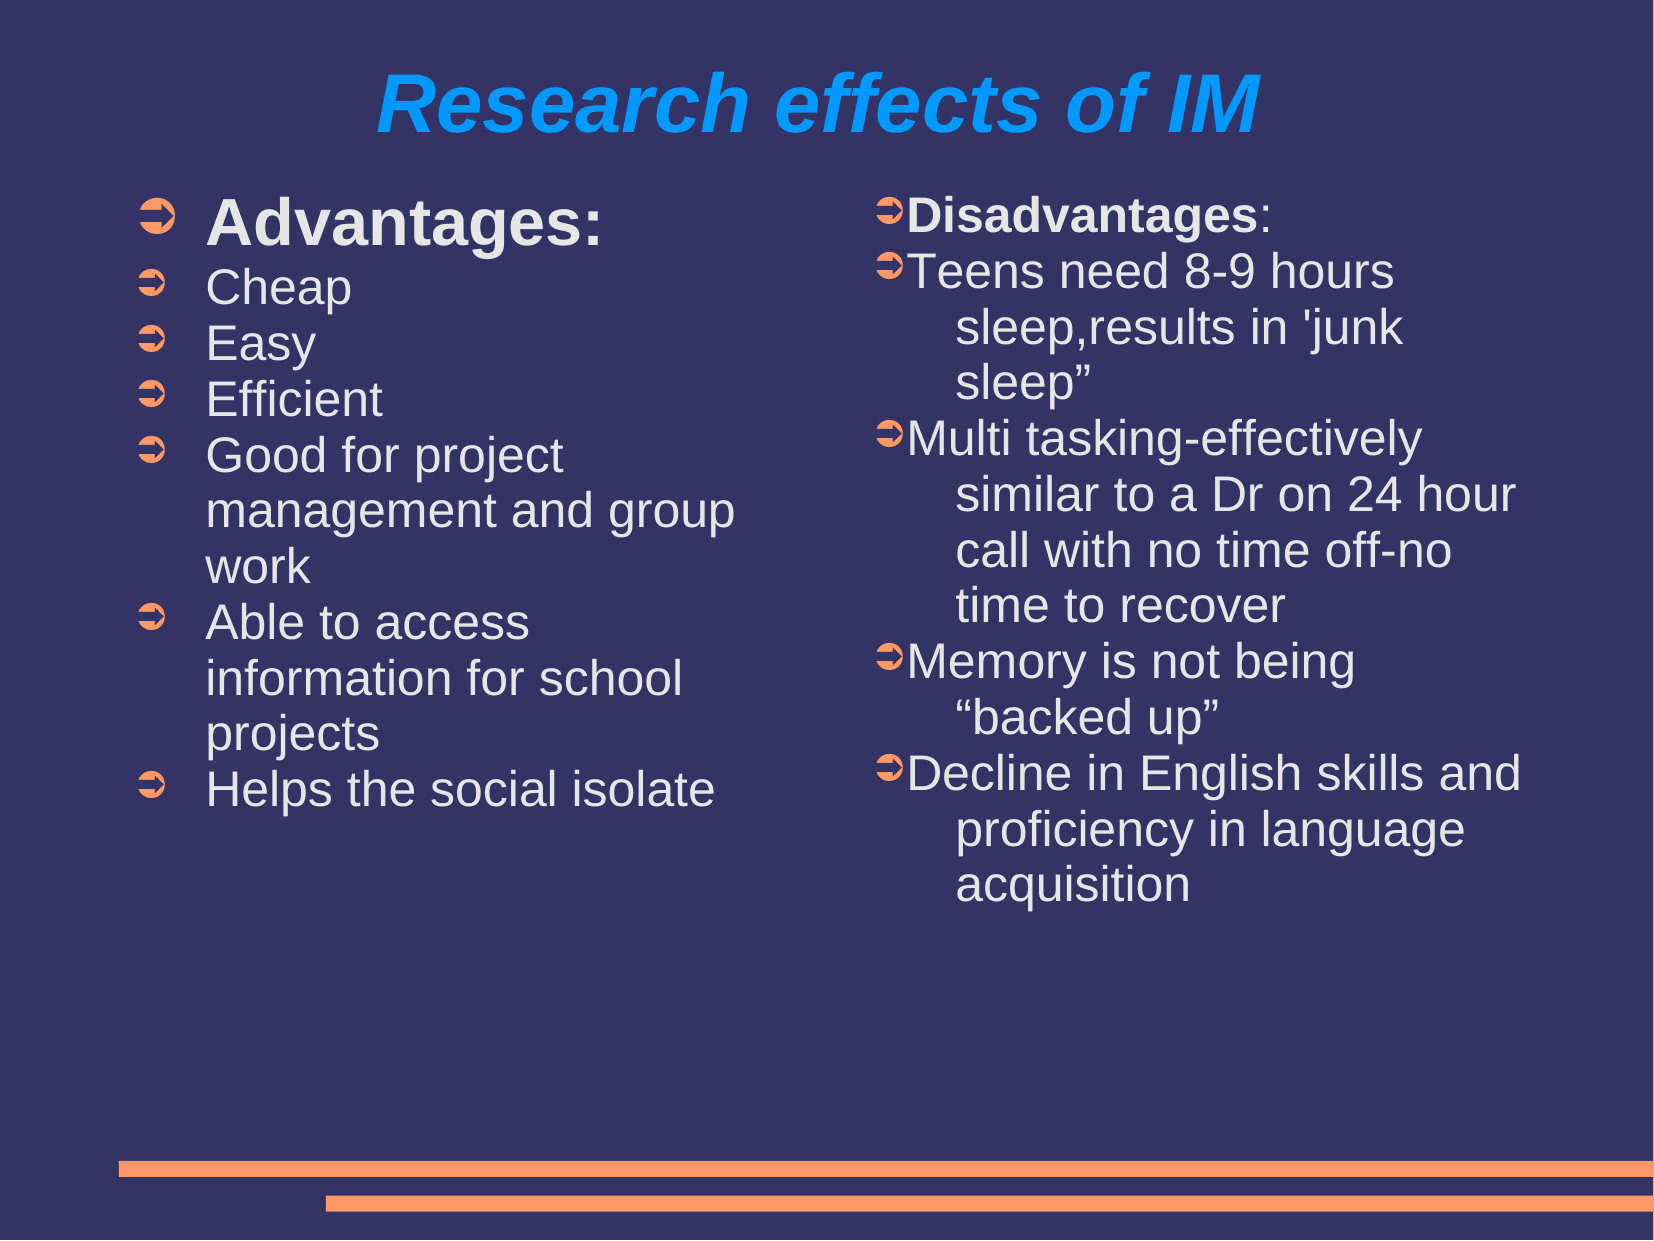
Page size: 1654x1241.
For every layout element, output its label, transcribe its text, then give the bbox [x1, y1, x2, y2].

list Disadvantages: Teens need 8-9 hours sleep,results in 'junk sleep” Multi tasking-effectively similar to a Dr on 24 hour call with no time off-no time to recover Memory is not being “backed up” Decline in English skills and proficiency in language acquisition [872, 187, 1538, 976]
list Advantages: Cheap Easy Efficient Good for project management and group work Able to access information for school projects Helps the social isolate [122, 184, 788, 1051]
title Research effects of IM [112, 0, 1525, 208]
